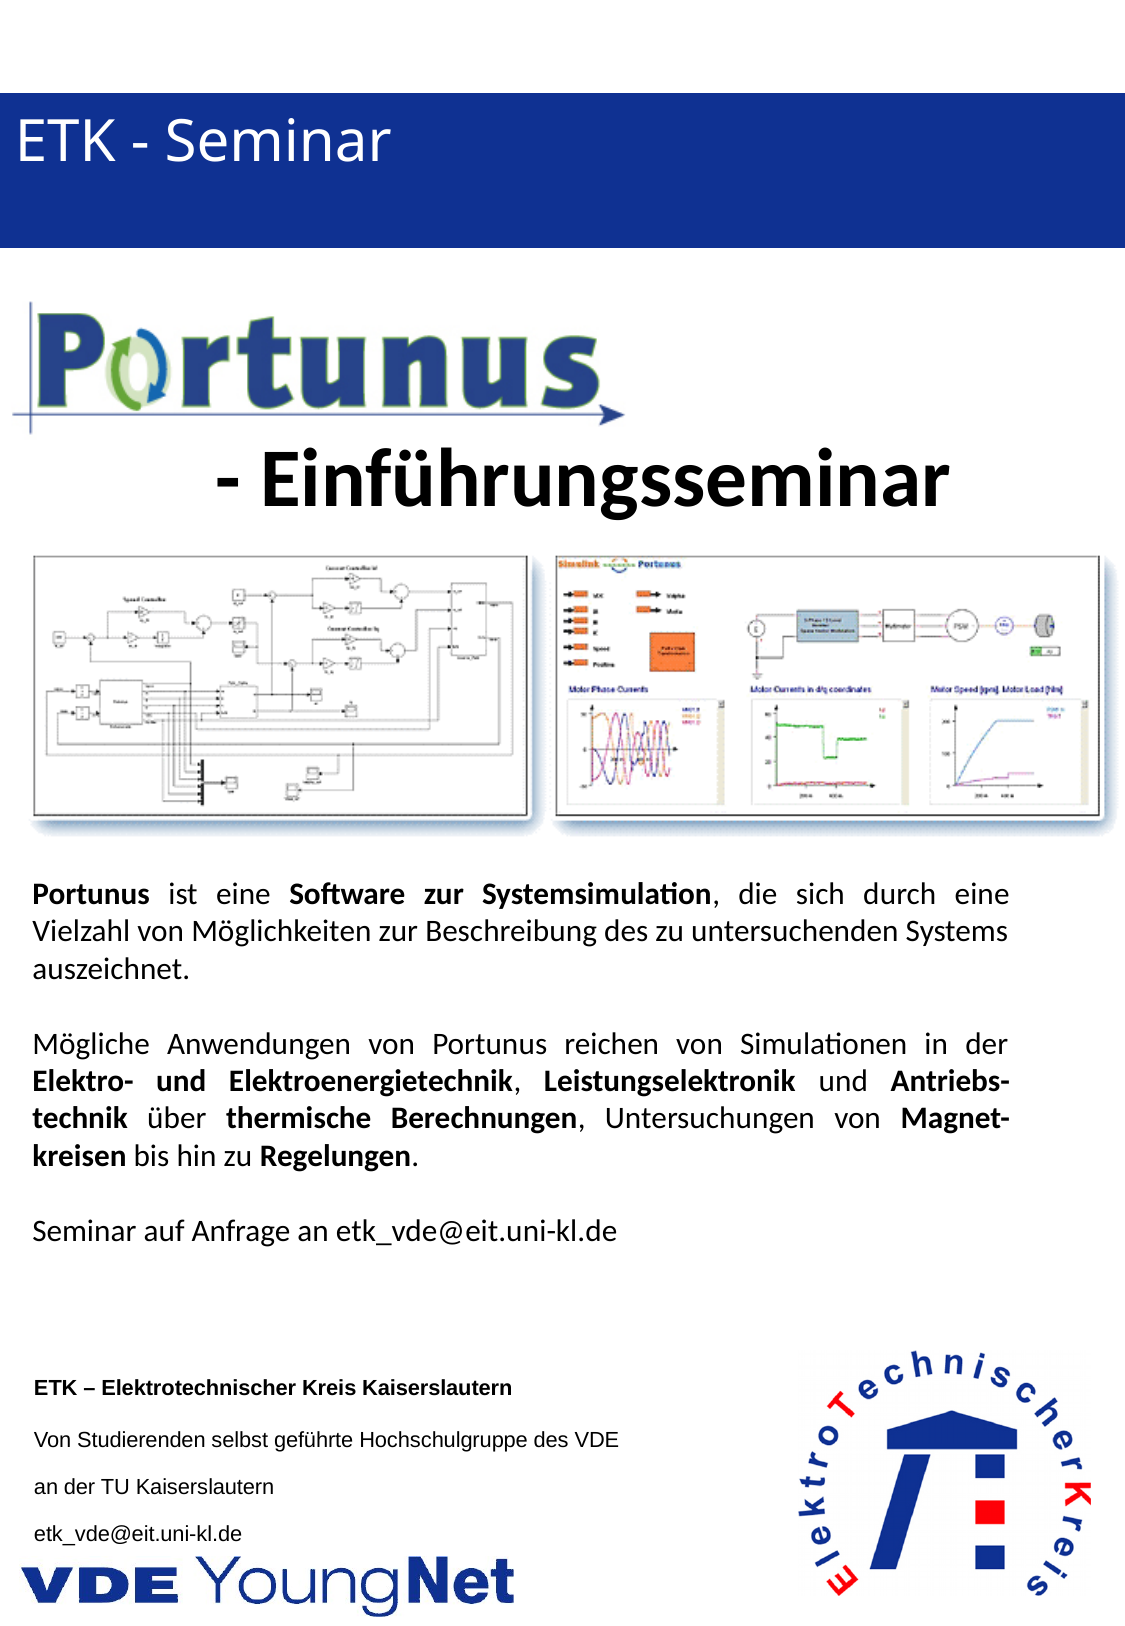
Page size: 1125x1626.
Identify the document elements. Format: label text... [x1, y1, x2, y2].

text_box ETK - Seminar [0, 95, 1125, 246]
text_box - Einführungsseminar [23, 415, 1125, 531]
picture [798, 1350, 1091, 1596]
picture [15, 531, 1125, 857]
text_box ETK – Elektrotechnischer Kreis Kaiserslautern Von Studierenden selbst geführte Hochschulgruppe des VDE an der TU Kaiserslautern etk_vde@eit.uni-kl.de [19, 1473, 752, 1554]
picture [11, 301, 633, 441]
picture [19, 1556, 514, 1617]
text_box Portunus ist eine Software zur Systemsimulation, die sich durch eine Vielzahl von Möglichkeiten zur Beschreibung des zu untersuchenden Systems auszeichnet. Mögliche Anwendungen von Portunus reichen von Simulationen in der Elektro- und Elektroenergietechnik, Leistungselektronik und Antriebs-technik über thermische Berechnungen, Untersuchungen von Magnet-kreisen bis hin zu Regelungen. Seminar auf Anfrage an etk_vde@eit.uni-kl.de [17, 865, 1025, 1473]
